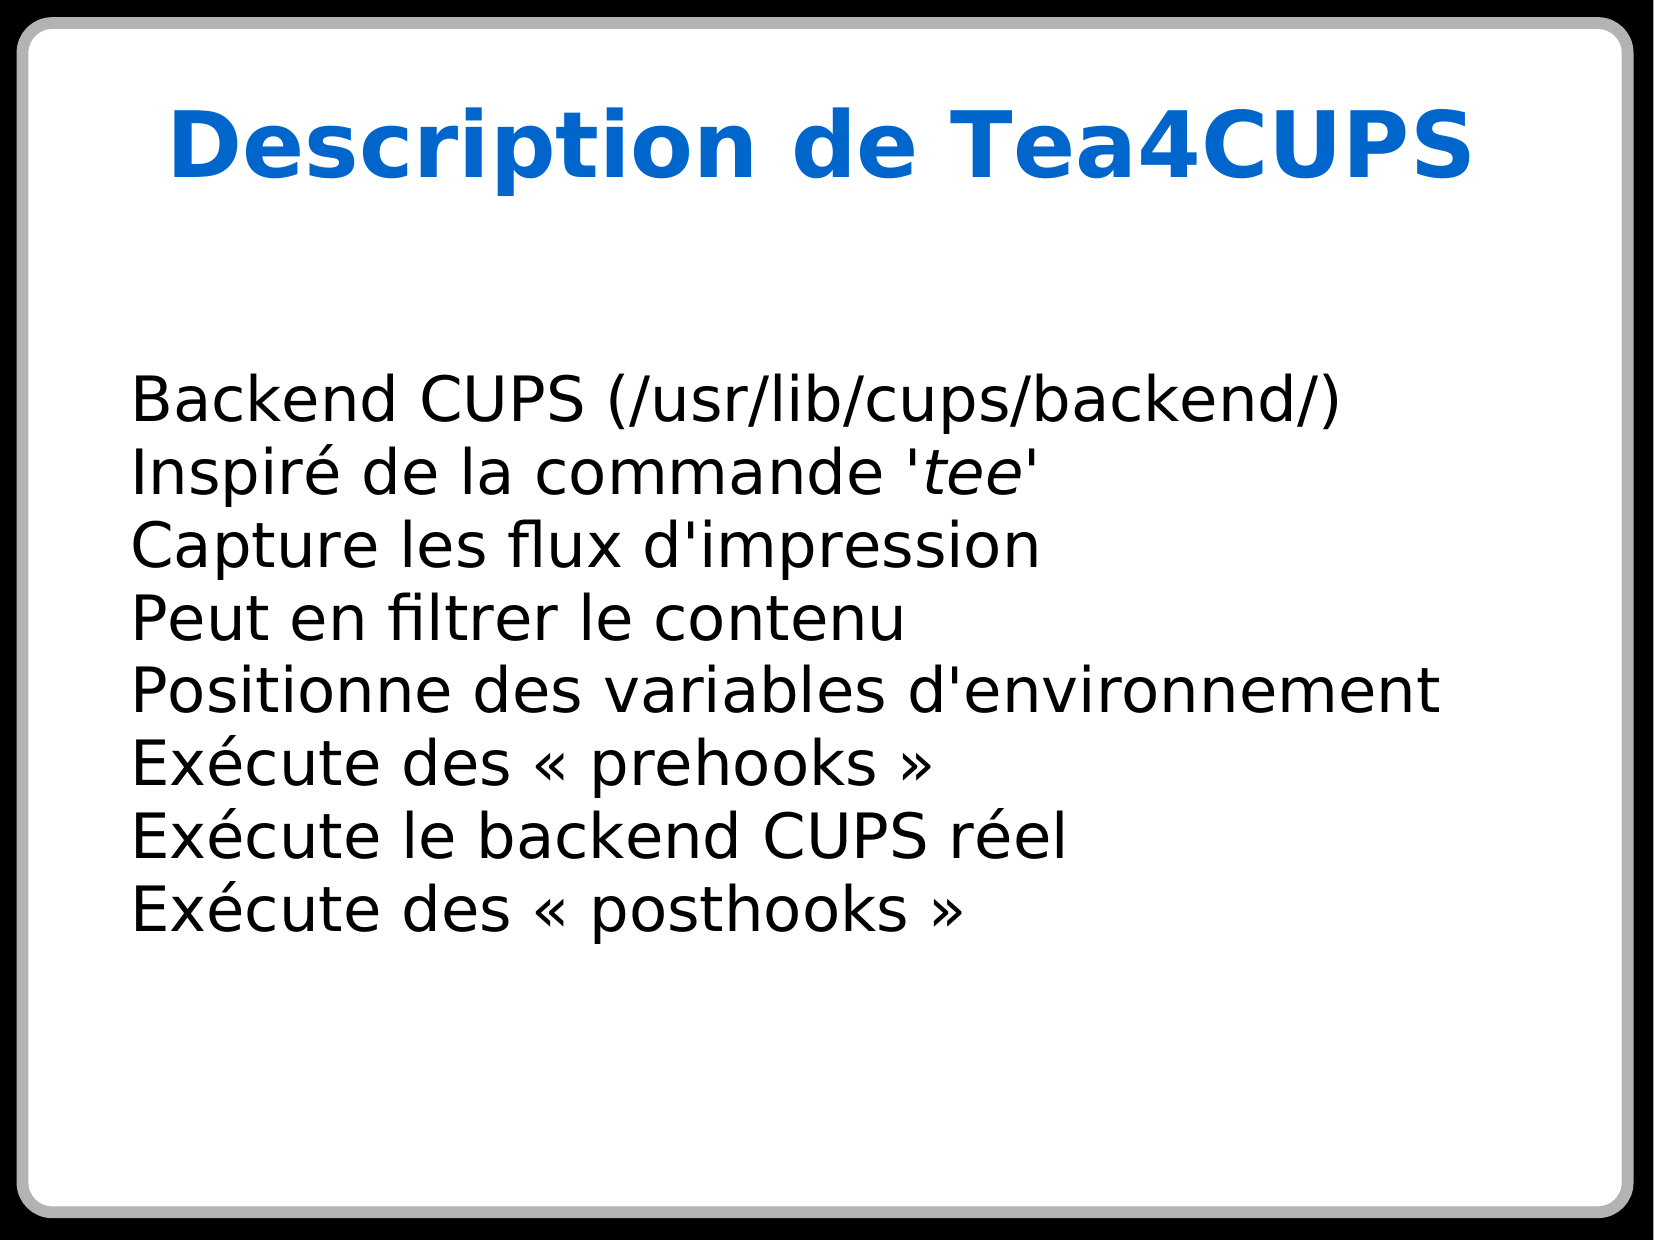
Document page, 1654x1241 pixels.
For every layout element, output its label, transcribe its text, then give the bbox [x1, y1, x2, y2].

list Backend CUPS (/usr/lib/cups/backend/) Inspiré de la commande 'tee' Capture les flux d'impression Peut en filtrer le contenu Positionne des variables d'environnement Exécute des « prehooks » Exécute le backend CUPS réel Exécute des « posthooks » [112, 363, 1534, 1164]
title Description de Tea4CUPS [67, 91, 1577, 199]
